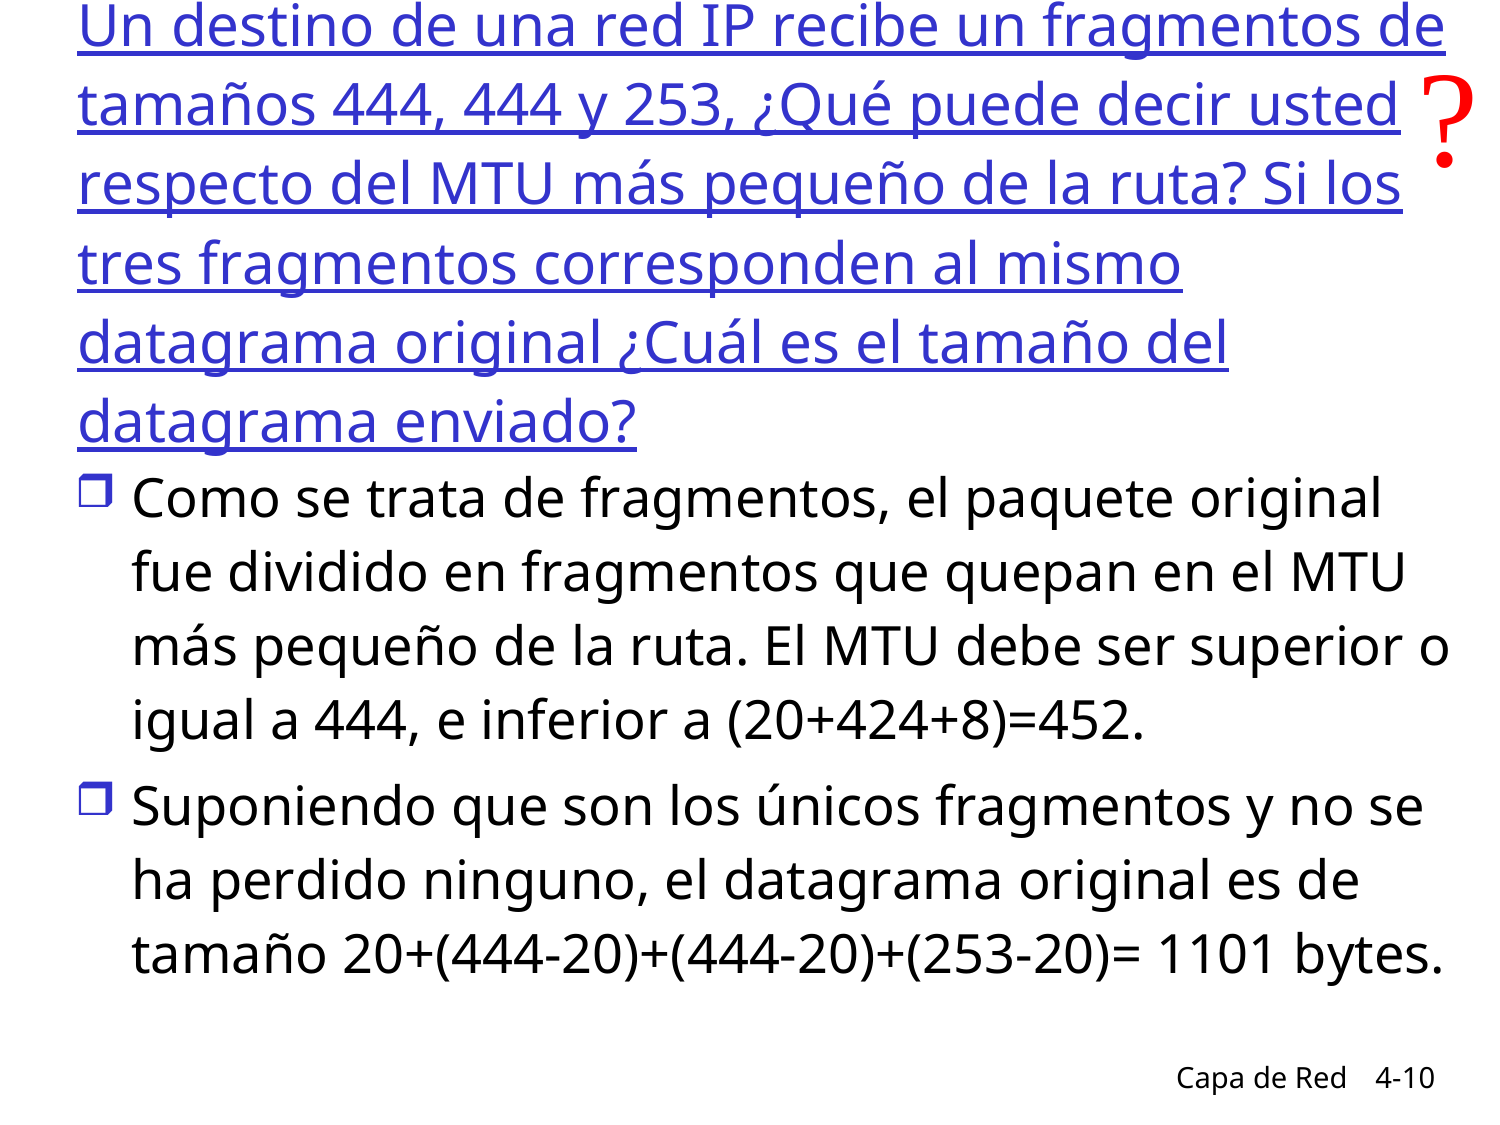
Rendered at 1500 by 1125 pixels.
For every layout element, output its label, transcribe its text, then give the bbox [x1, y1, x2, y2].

list Como se trata de fragmentos, el paquete original fue dividido en fragmentos que quepan en el MTU más pequeño de la ruta. El MTU debe ser superior o igual a 444, e inferior a (20+424+8)=452. Suponiendo que son los únicos fragmentos y no se ha perdido ninguno, el datagrama original es de tamaño 20+(444-20)+(444-20)+(253-20)= 1101 bytes. [75, 459, 1463, 1014]
title Un destino de una red IP recibe un fragmentos de tamaños 444, 444 y 253, ¿Qué puede decir usted respecto del MTU más pequeño de la ruta? Si los tres fragmentos corresponden al mismo datagrama original ¿Cuál es el tamaño del datagrama enviado? [77, 61, 1465, 383]
text_box ? [1402, 21, 1494, 202]
